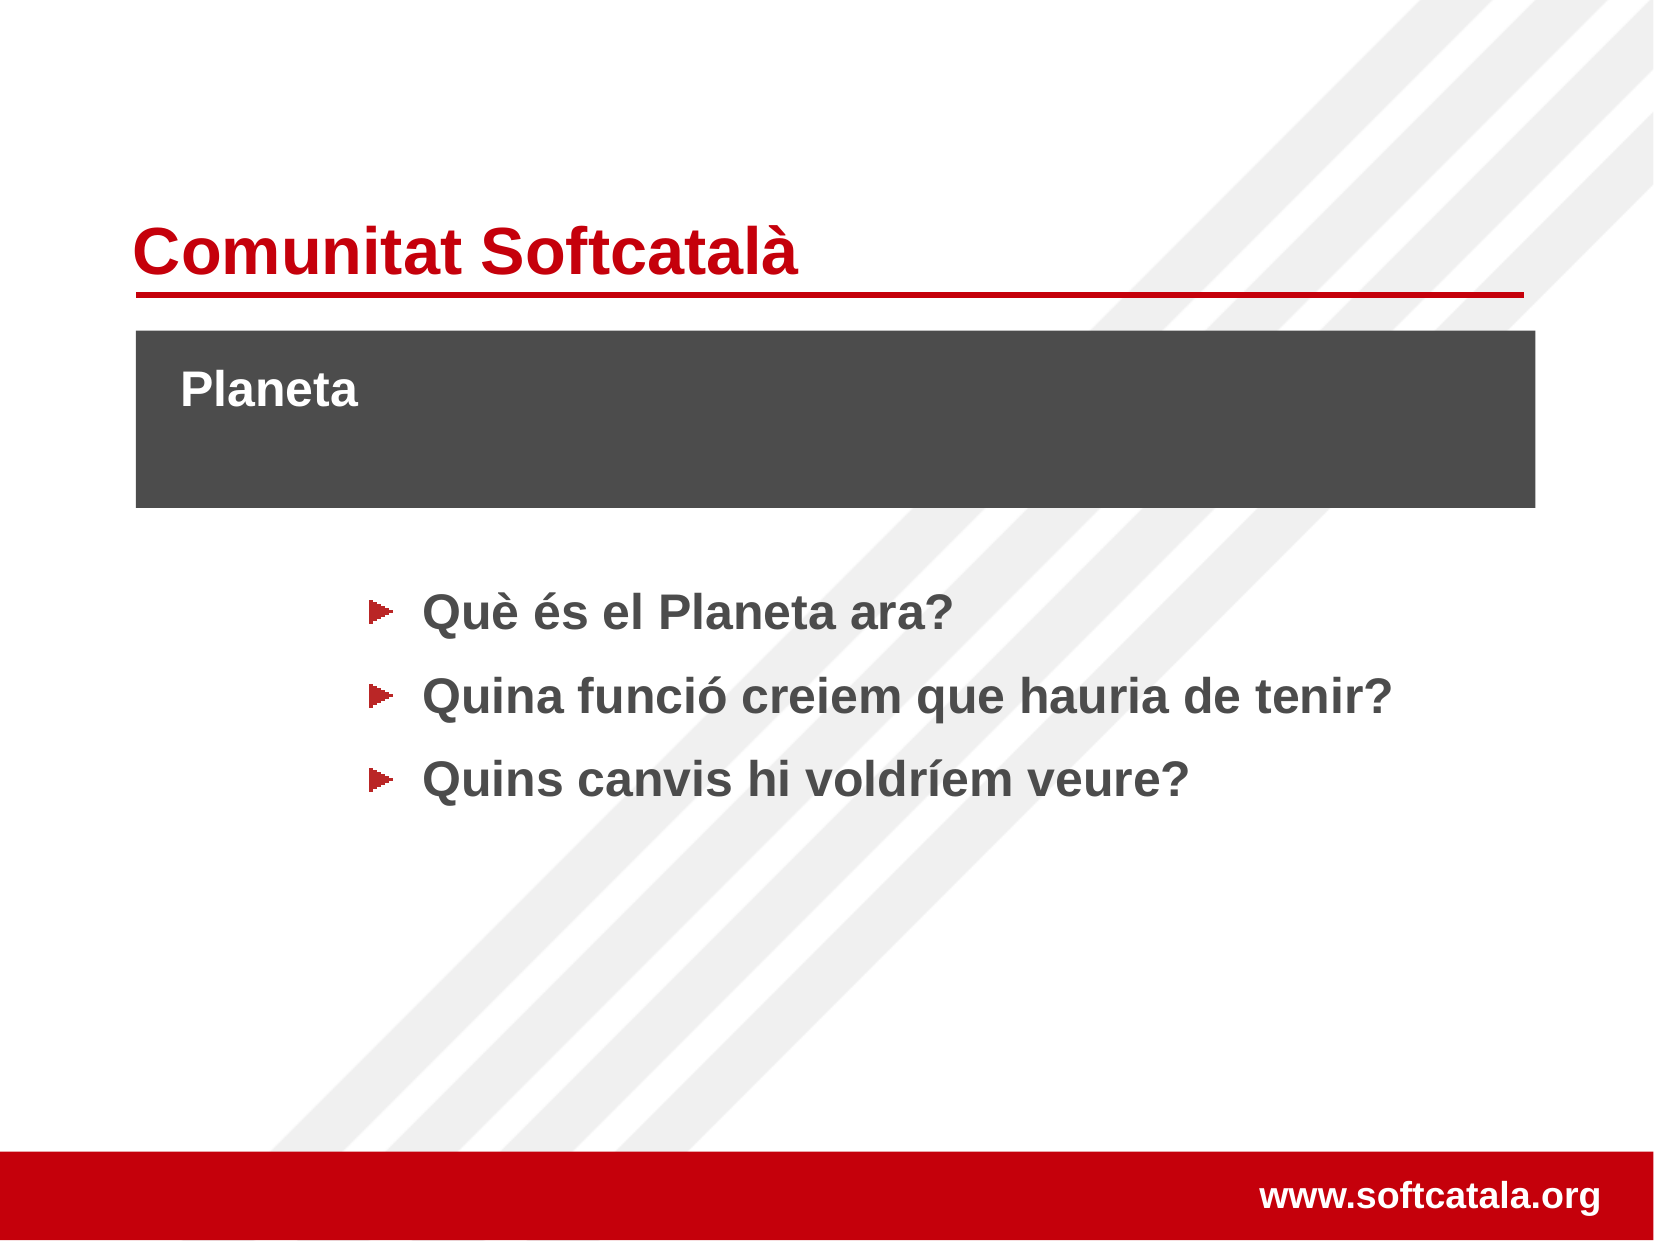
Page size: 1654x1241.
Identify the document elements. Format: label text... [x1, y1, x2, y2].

picture [0, 0, 1654, 1151]
text_box www.softcatala.org [0, 1151, 1654, 1241]
text_box Planeta [165, 354, 1506, 549]
text_box [135, 330, 1536, 508]
text_box Què és el Planeta ara? Quina funció creiem que hauria de tenir? Quins canvis hi voldríem veure? [118, 549, 1536, 788]
text_box Comunitat Softcatalà [118, 206, 1501, 297]
